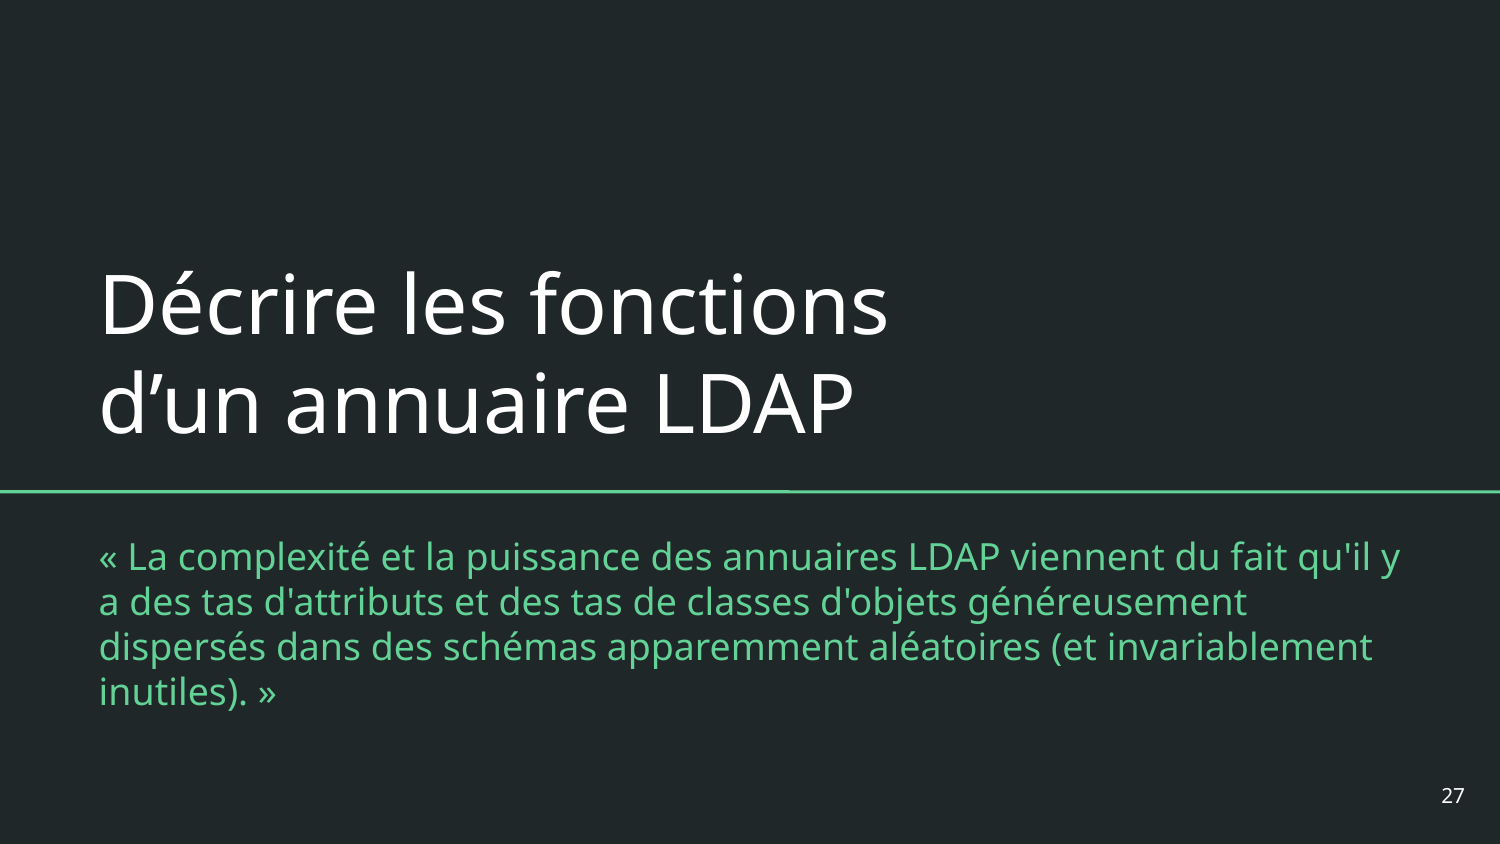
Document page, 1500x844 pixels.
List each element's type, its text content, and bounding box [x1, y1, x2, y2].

title Décrire les fonctions d’un annuaire LDAP [83, 236, 1417, 466]
text_box « La complexité et la puissance des annuaires LDAP viennent du fait qu'il y a des tas d'attributs et des tas de classes d'objets généreusement dispersés dans des schémas apparemment aléatoires (et invariablement inutiles). » [83, 518, 1418, 729]
slide_number <numéro> [1389, 764, 1480, 830]
